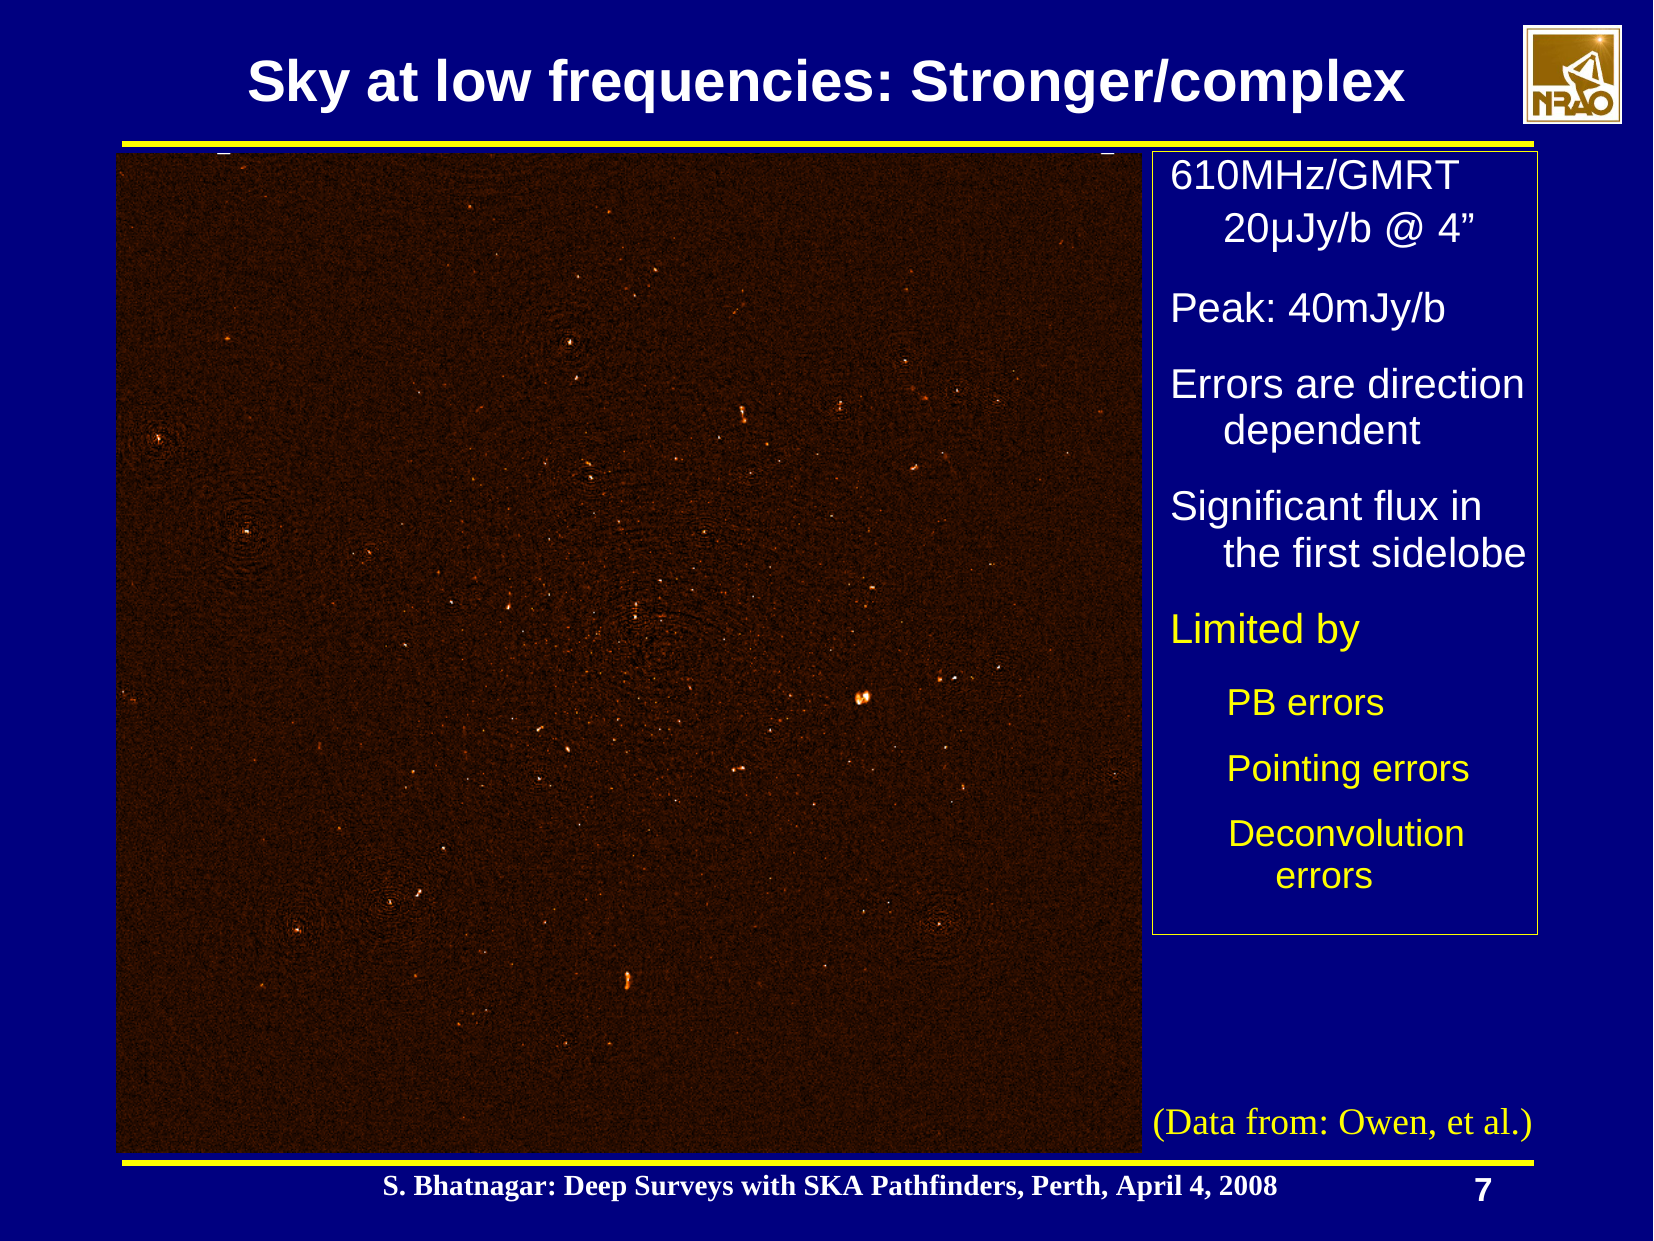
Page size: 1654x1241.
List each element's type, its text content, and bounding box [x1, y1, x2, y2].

title Sky at low frequencies: Stronger/complex [121, 26, 1533, 136]
picture [116, 153, 1142, 1153]
text_box (Data from: Owen, et al.) [1152, 1101, 1534, 1154]
list 610MHz/GMRT 20μJy/b @ 4” Peak: 40mJy/b Errors are direction dependent Significant flux in the first sidelobe Limited by PB errors Pointing errors Deconvolution errors [1152, 151, 1538, 935]
picture [1523, 25, 1622, 124]
